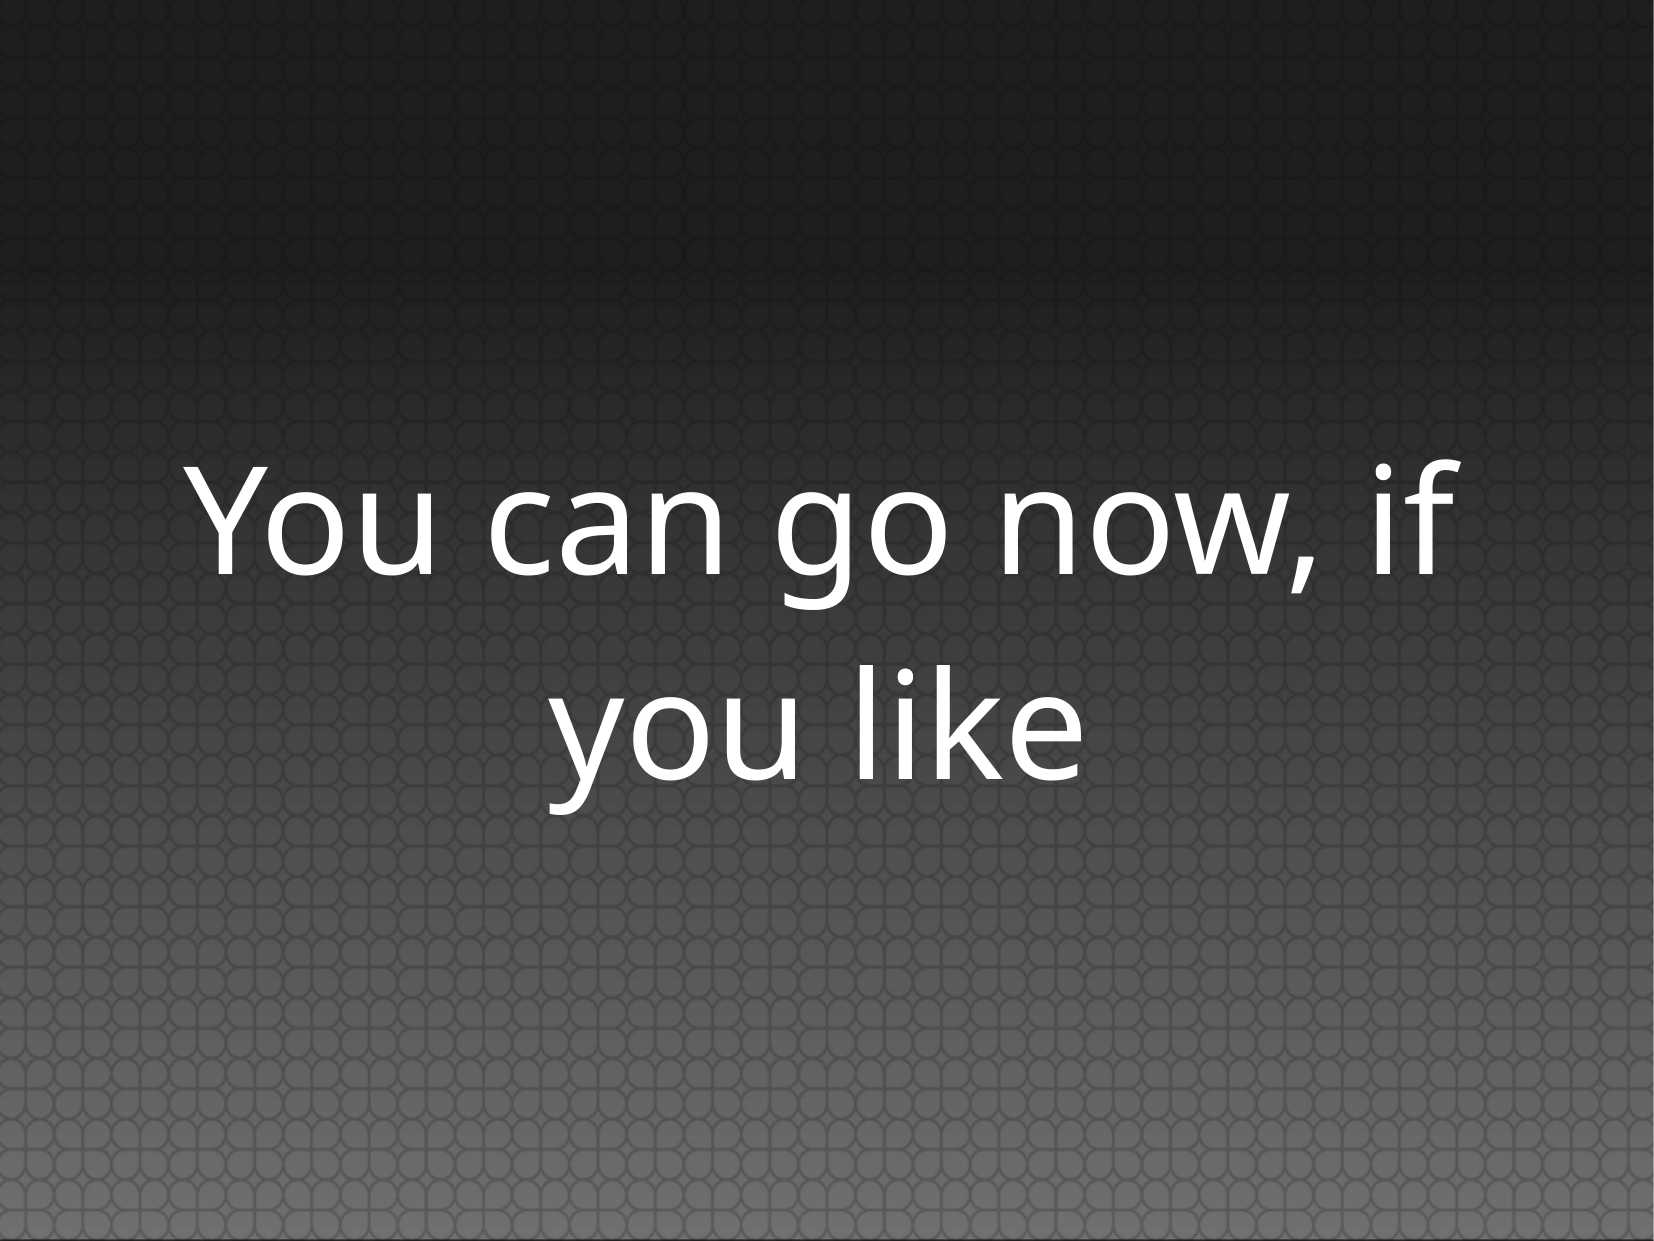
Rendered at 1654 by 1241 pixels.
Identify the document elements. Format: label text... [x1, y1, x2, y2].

title You can go now, if you like [75, 466, 1564, 772]
picture [0, 0, 1654, 1241]
